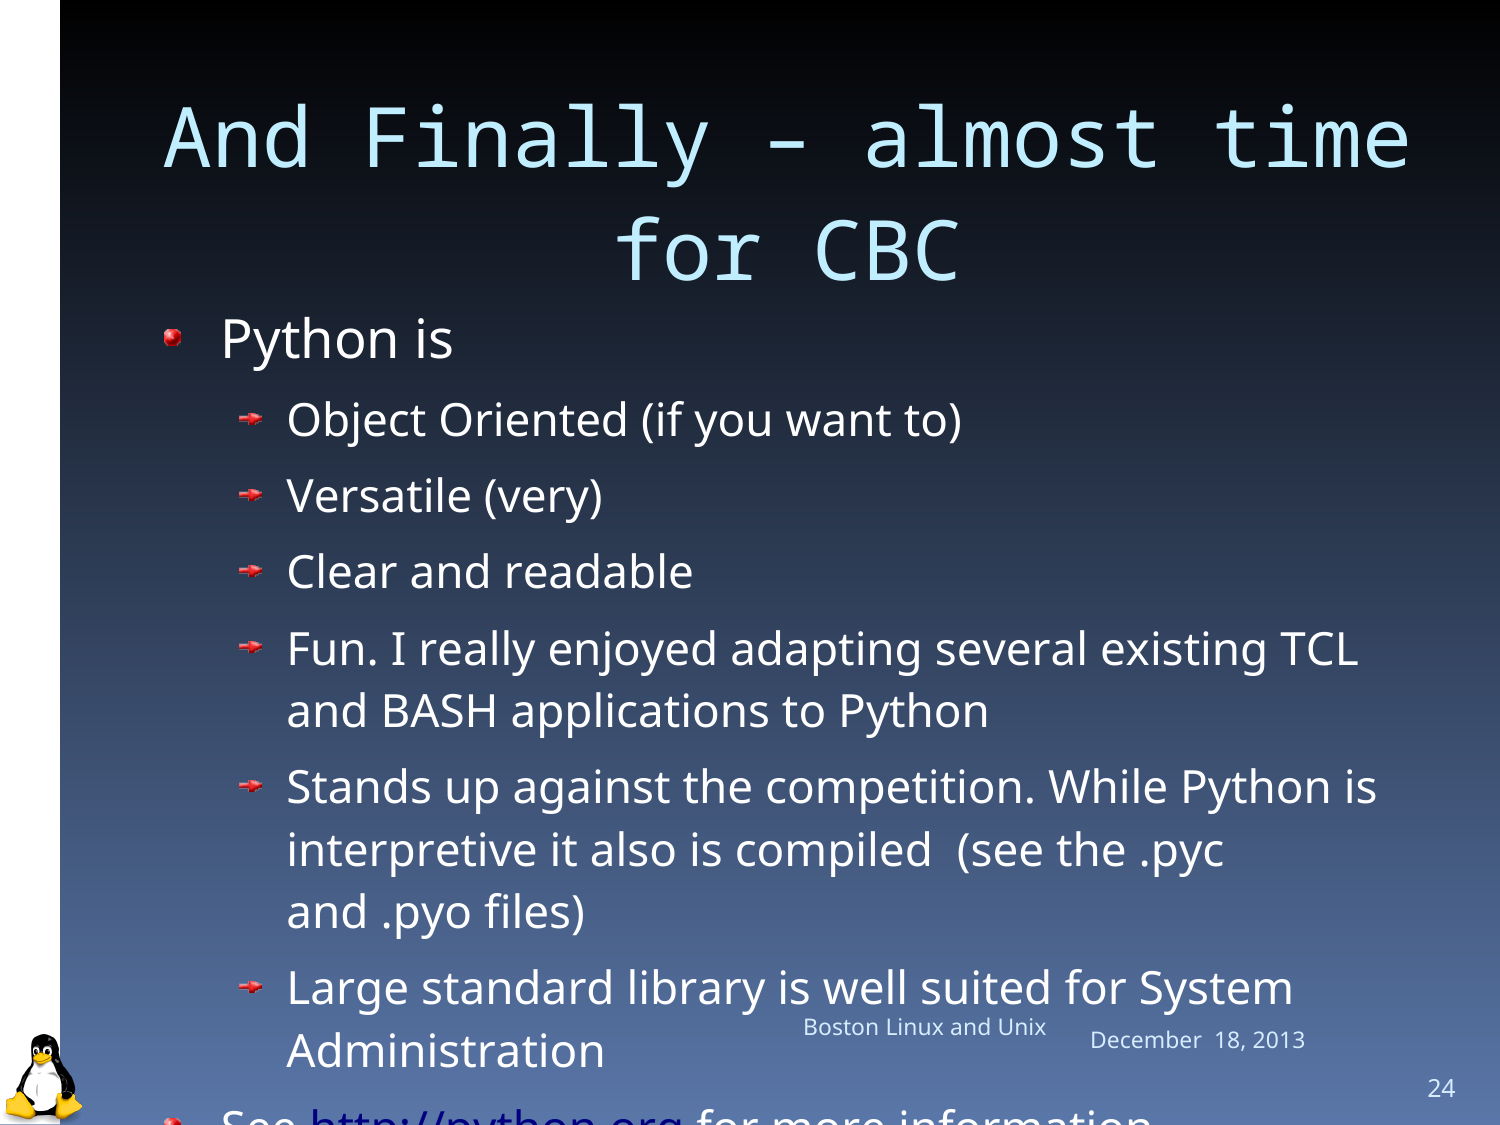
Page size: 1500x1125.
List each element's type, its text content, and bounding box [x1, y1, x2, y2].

picture [164, 1118, 181, 1125]
picture [0, 1034, 82, 1125]
list Python is Object Oriented (if you want to) Versatile (very) Clear and readable Fun. I really enjoyed adapting several existing TCL and BASH applications to Python Stands up against the competition. While Python is interpretive it also is compiled (see the .pyc and .pyo files) Large standard library is well suited for System Administration See http://python.org for more information [149, 292, 1425, 1028]
title And Finally – almost time for CBC [149, 91, 1425, 292]
